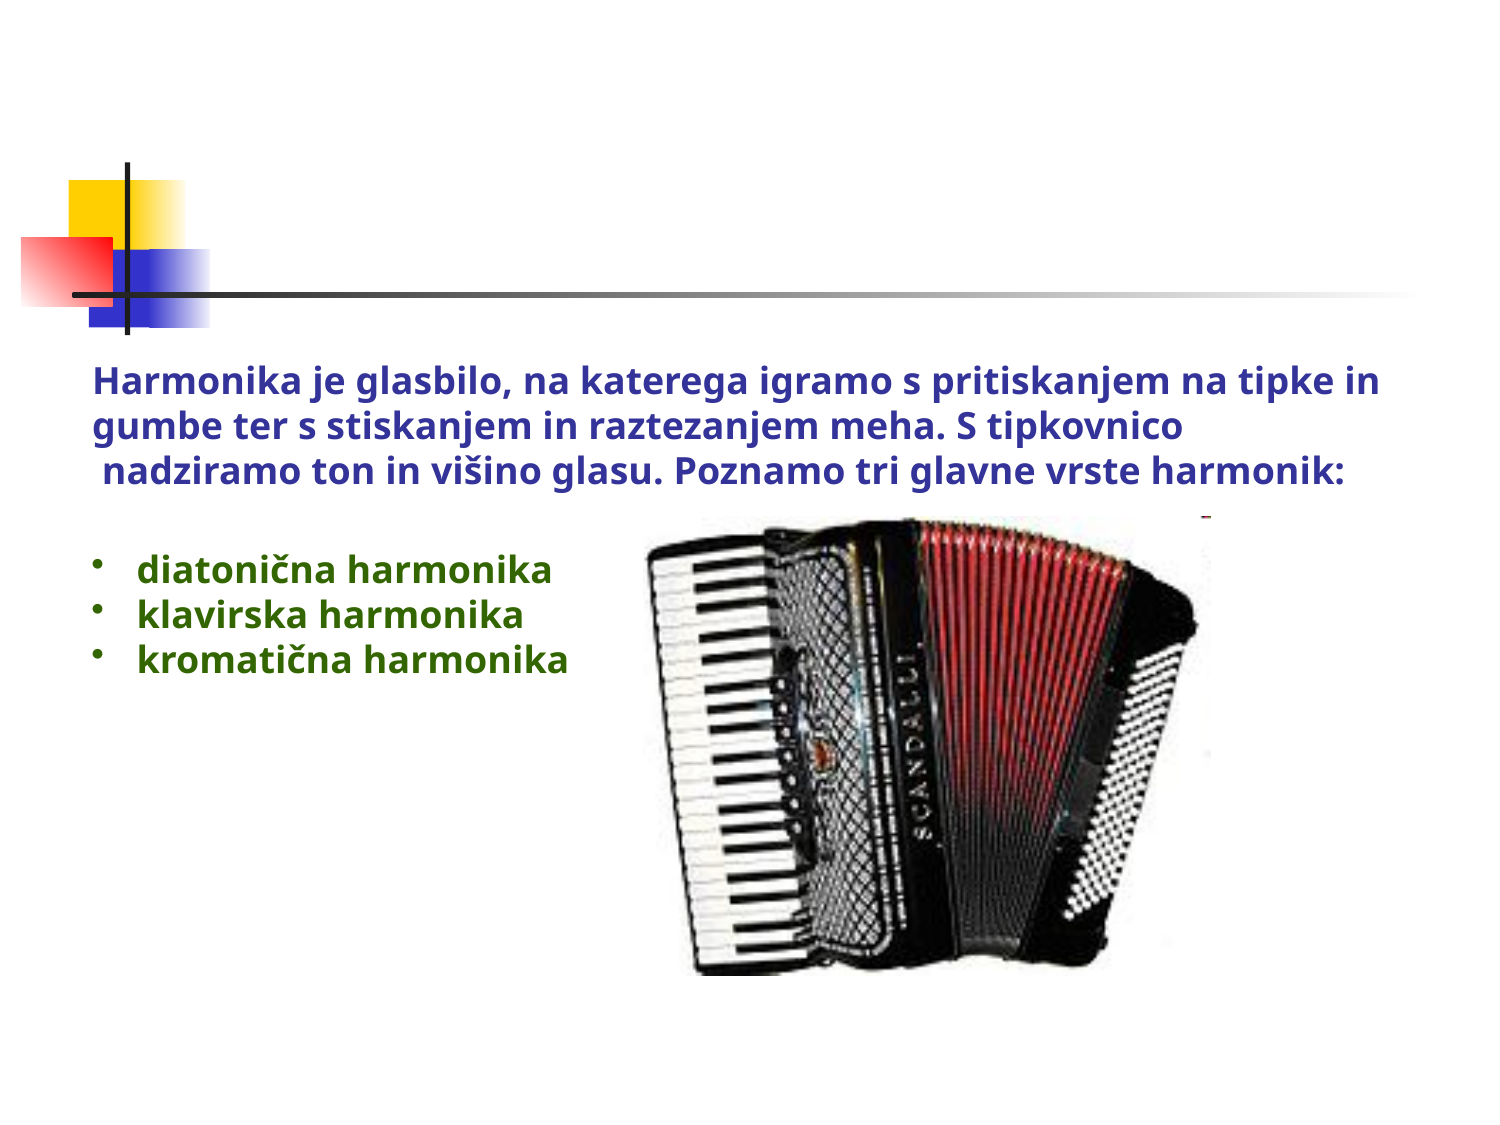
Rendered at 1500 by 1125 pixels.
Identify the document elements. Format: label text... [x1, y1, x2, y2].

text_box Harmonika je glasbilo, na katerega igramo s pritiskanjem na tipke in gumbe ter s stiskanjem in raztezanjem meha. S tipkovnico nadziramo ton in višino glasu. Poznamo tri glavne vrste harmonik: [77, 349, 1407, 500]
text_box diatonična harmonika klavirska harmonika kromatična harmonika [76, 538, 643, 689]
picture [643, 516, 1211, 976]
